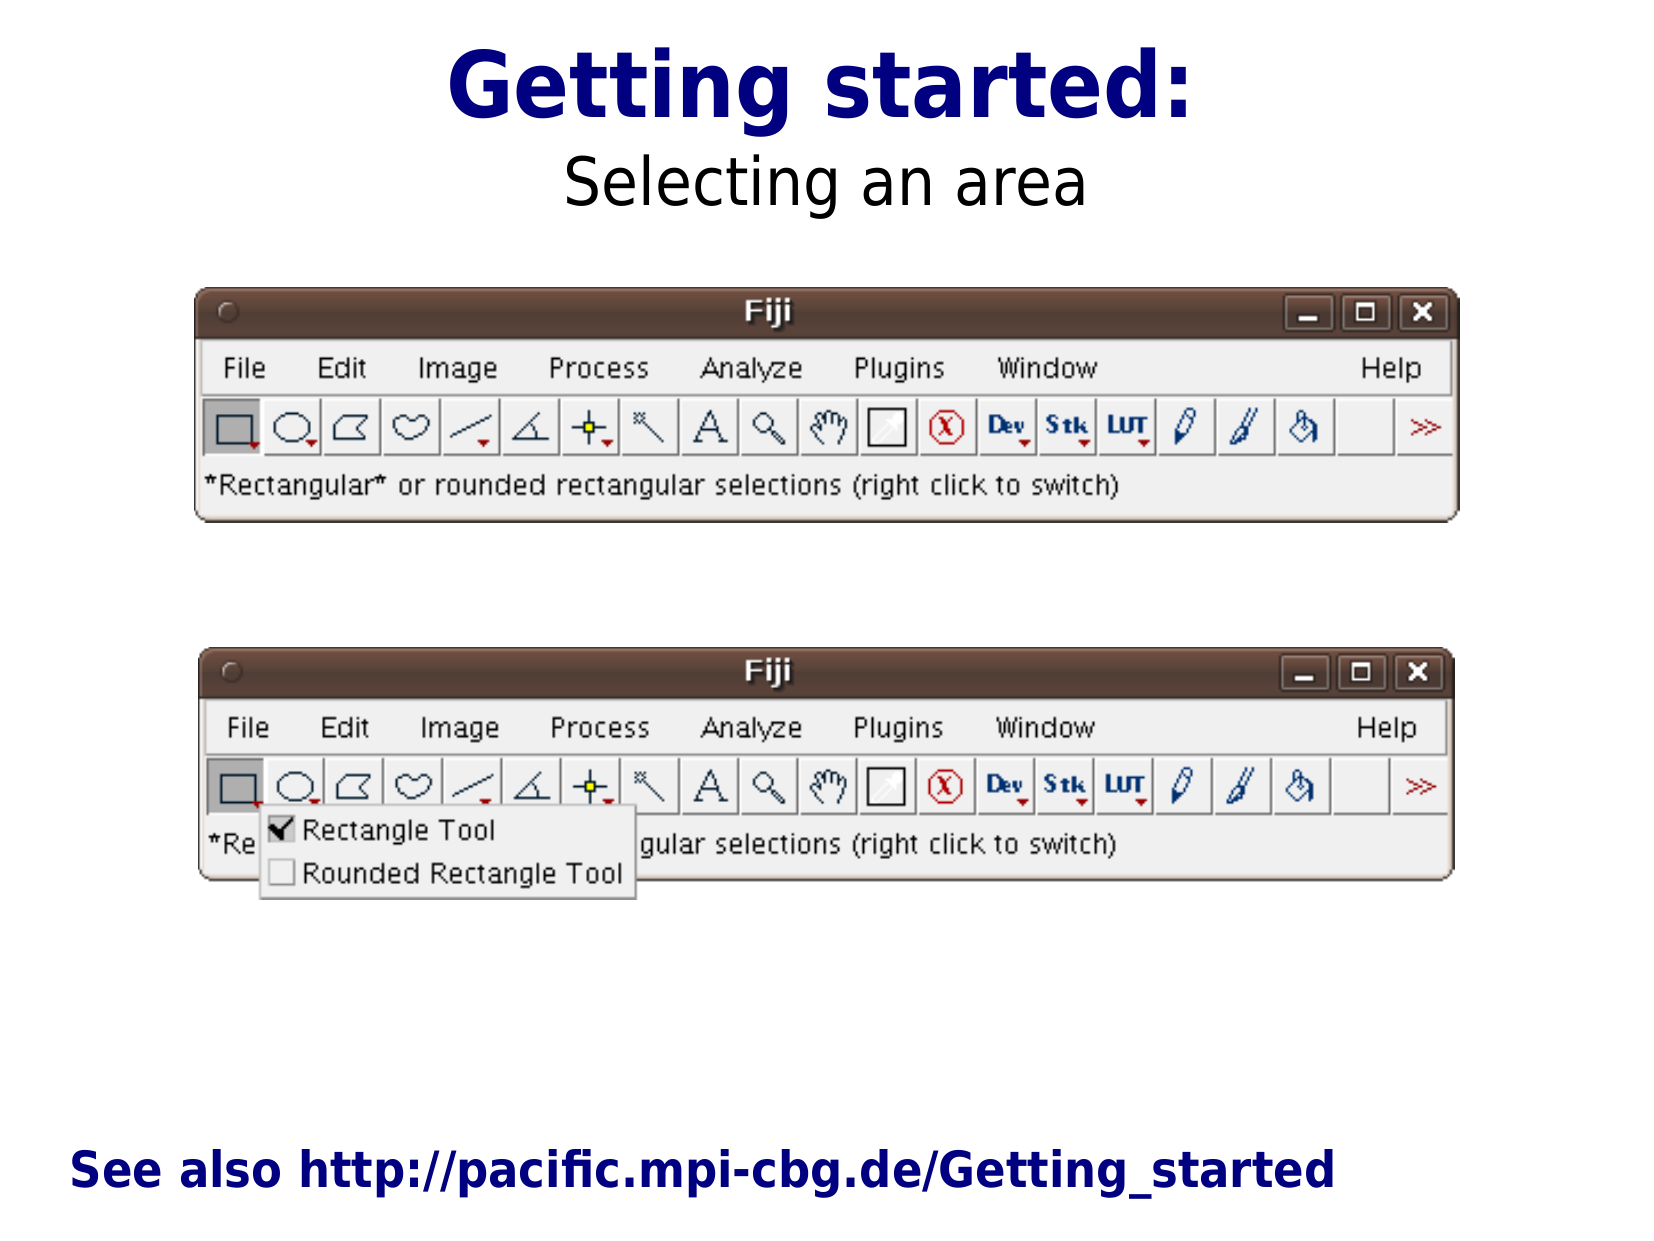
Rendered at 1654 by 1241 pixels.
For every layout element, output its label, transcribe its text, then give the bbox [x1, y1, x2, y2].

text_box See also http://pacific.mpi-cbg.de/Getting_started [37, 1133, 1602, 1207]
title Getting started: [82, 31, 1571, 141]
title Selecting an area [82, 141, 1571, 287]
picture [194, 287, 1460, 523]
picture [198, 647, 1455, 901]
